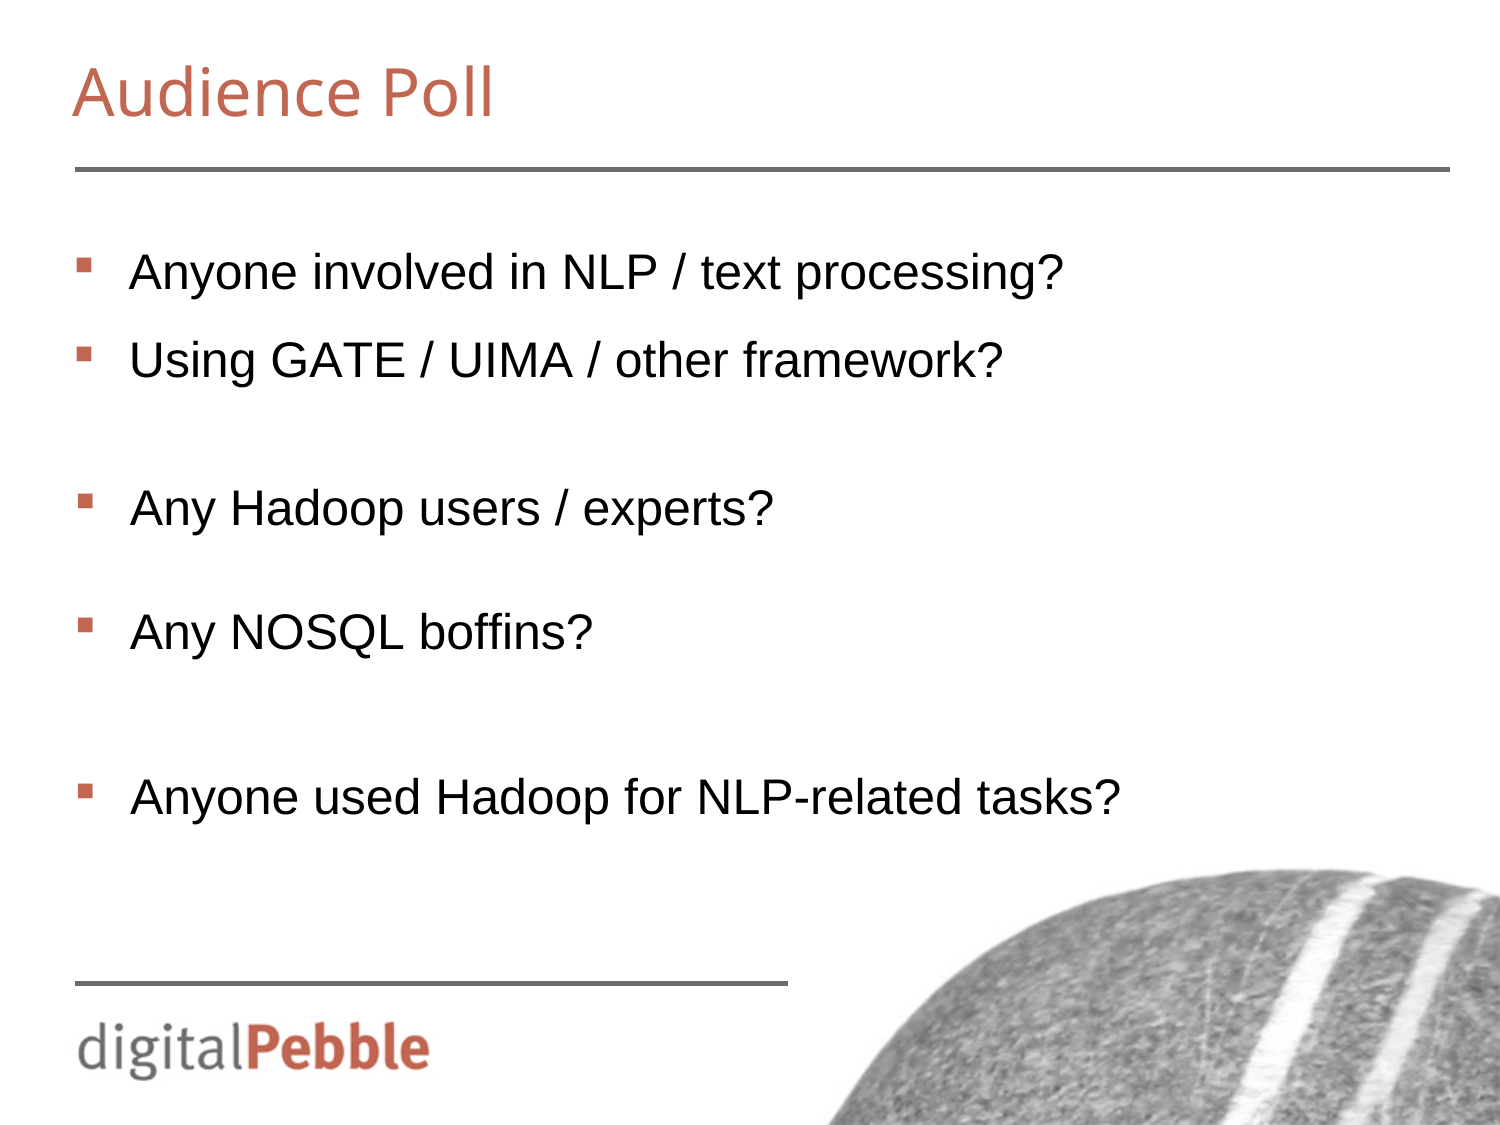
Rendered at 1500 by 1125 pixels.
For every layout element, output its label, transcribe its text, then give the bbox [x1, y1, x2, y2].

picture [0, 0, 1500, 1125]
list Any NOSQL boffins? [59, 596, 1439, 686]
list Any Hadoop users / experts? [59, 472, 1439, 562]
list Using GATE / UIMA / other framework? [57, 324, 1438, 414]
title Audience Poll [57, 37, 1438, 174]
list Anyone used Hadoop for NLP-related tasks? [59, 761, 1439, 851]
list Anyone involved in NLP / text processing? [57, 236, 1438, 324]
